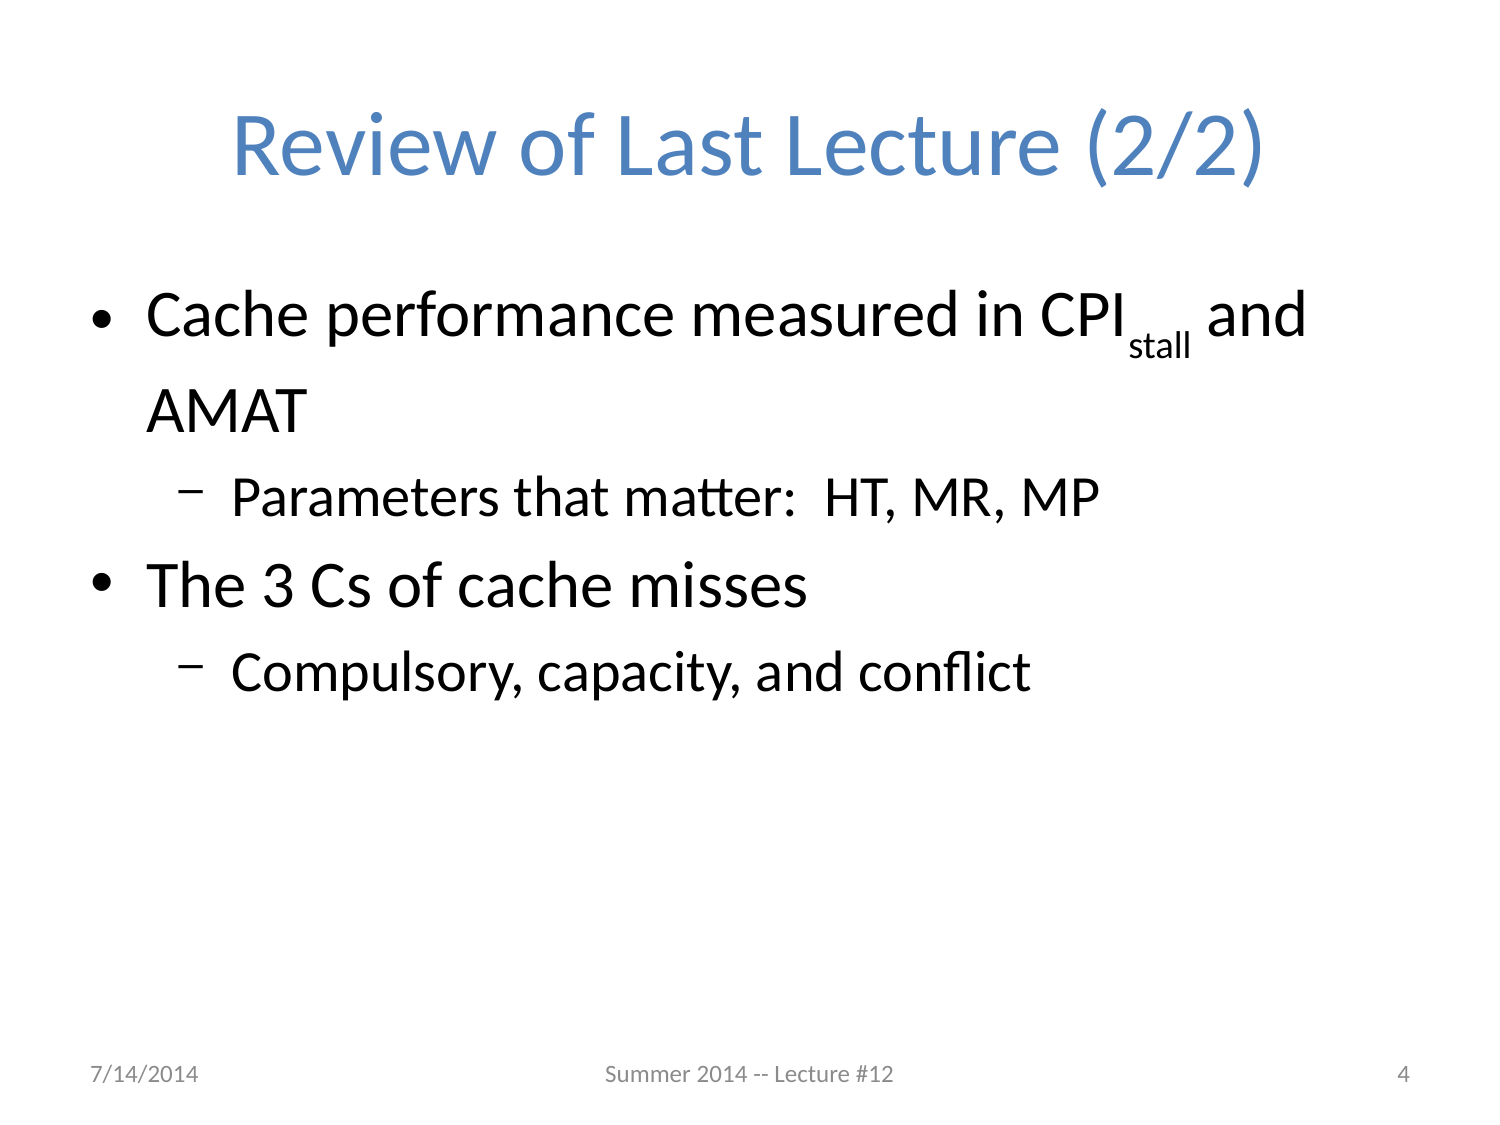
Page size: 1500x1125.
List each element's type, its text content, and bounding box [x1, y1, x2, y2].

slide_number 7/14/2014 [75, 1042, 425, 1103]
title Review of Last Lecture (2/2) [75, 45, 1425, 233]
list Cache performance measured in CPIstall and AMAT Parameters that matter: HT, MR, MP The 3 Cs of cache misses Compulsory, capacity, and conflict [75, 262, 1425, 1005]
slide_number <number> [1074, 1042, 1425, 1103]
footer Summer 2014 -- Lecture #12 [512, 1042, 988, 1103]
